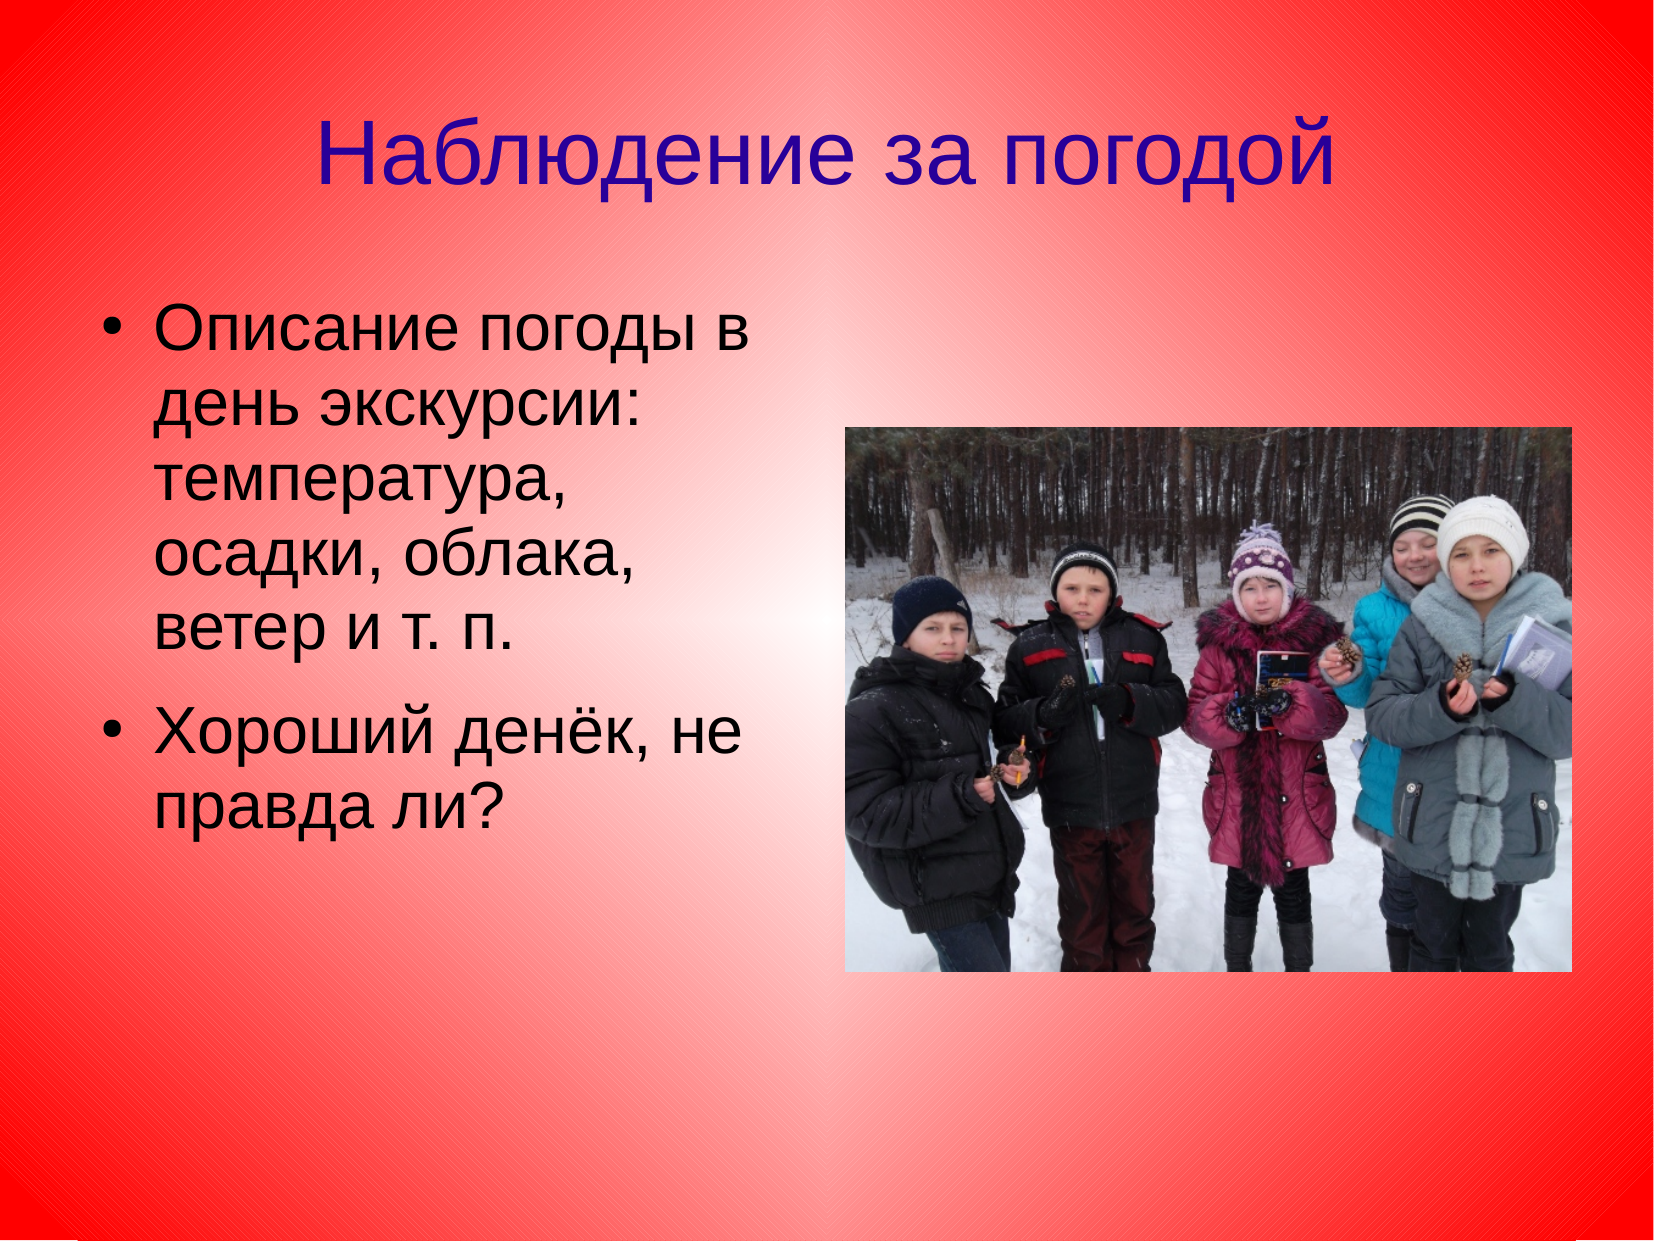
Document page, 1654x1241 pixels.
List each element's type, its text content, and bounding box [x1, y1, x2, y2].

picture [845, 427, 1572, 972]
list Описание погоды в день экскурсии: температура, осадки, облака, ветер и т. п. Хороший денёк, не правда ли? [82, 290, 809, 1109]
title Наблюдение за погодой [82, 49, 1571, 257]
